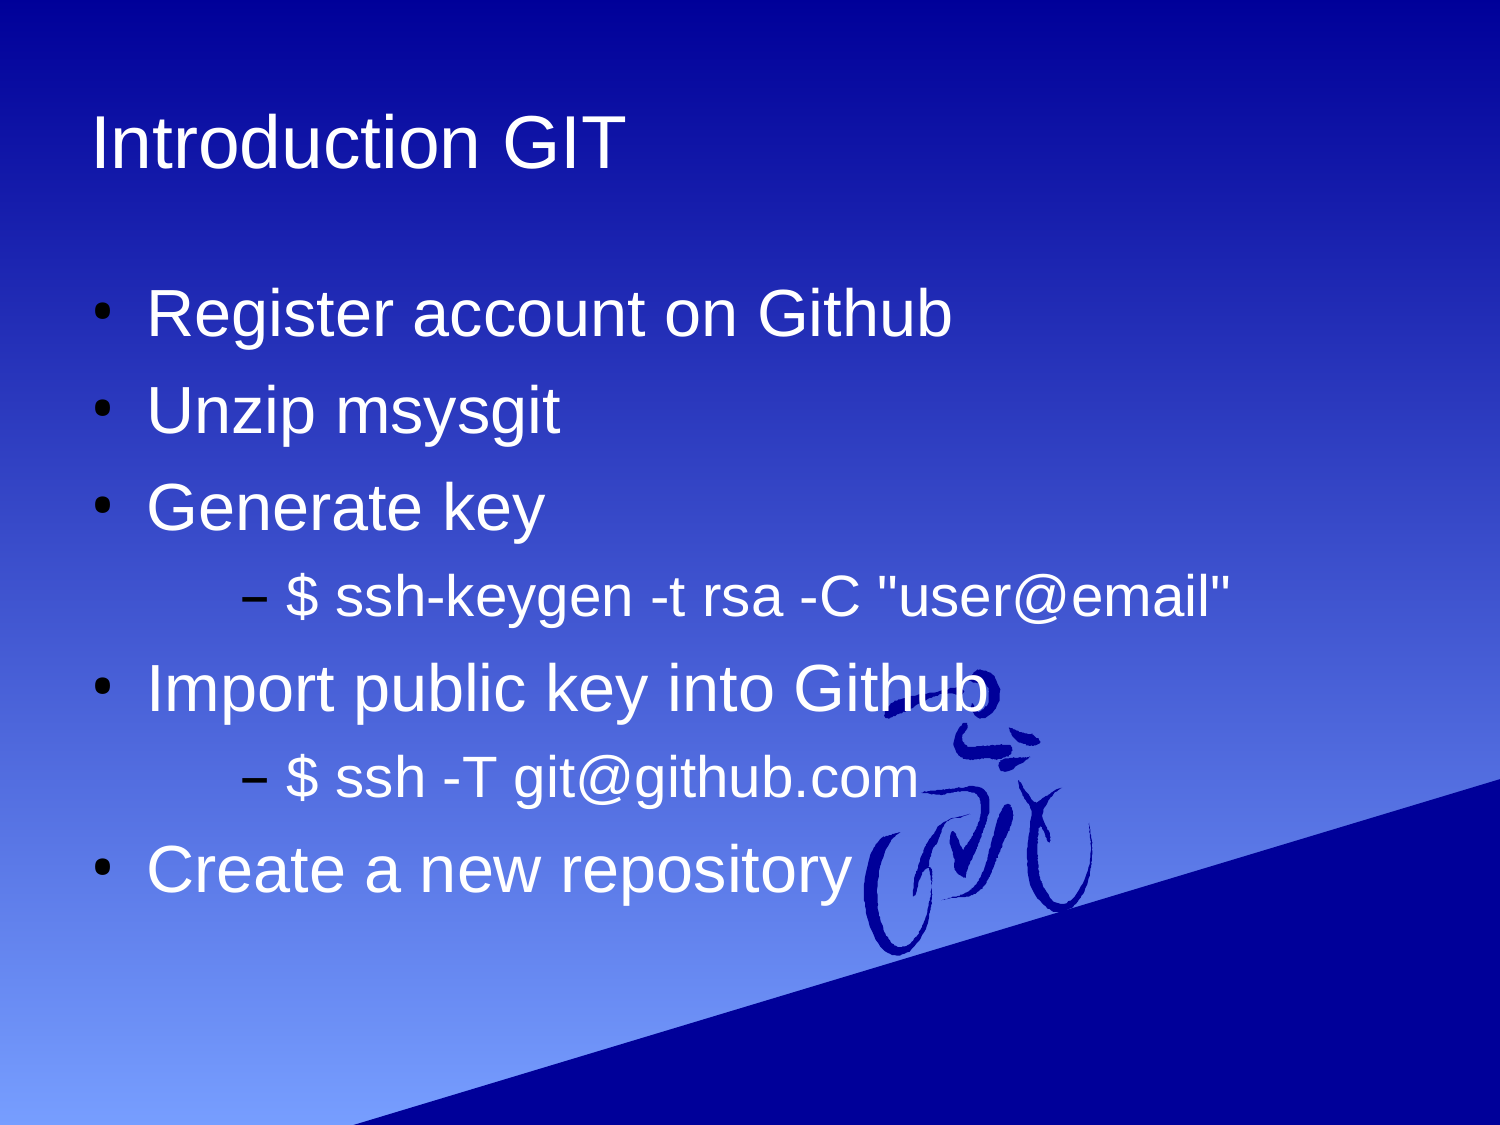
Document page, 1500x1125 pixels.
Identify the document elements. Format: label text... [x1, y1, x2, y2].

title Introduction GIT [75, 45, 1426, 233]
list Register account on Github Unzip msysgit Generate key $ ssh-keygen -t rsa -C "user@email" Import public key into Github $ ssh -T git@github.com Create a new repository [75, 262, 1426, 1005]
